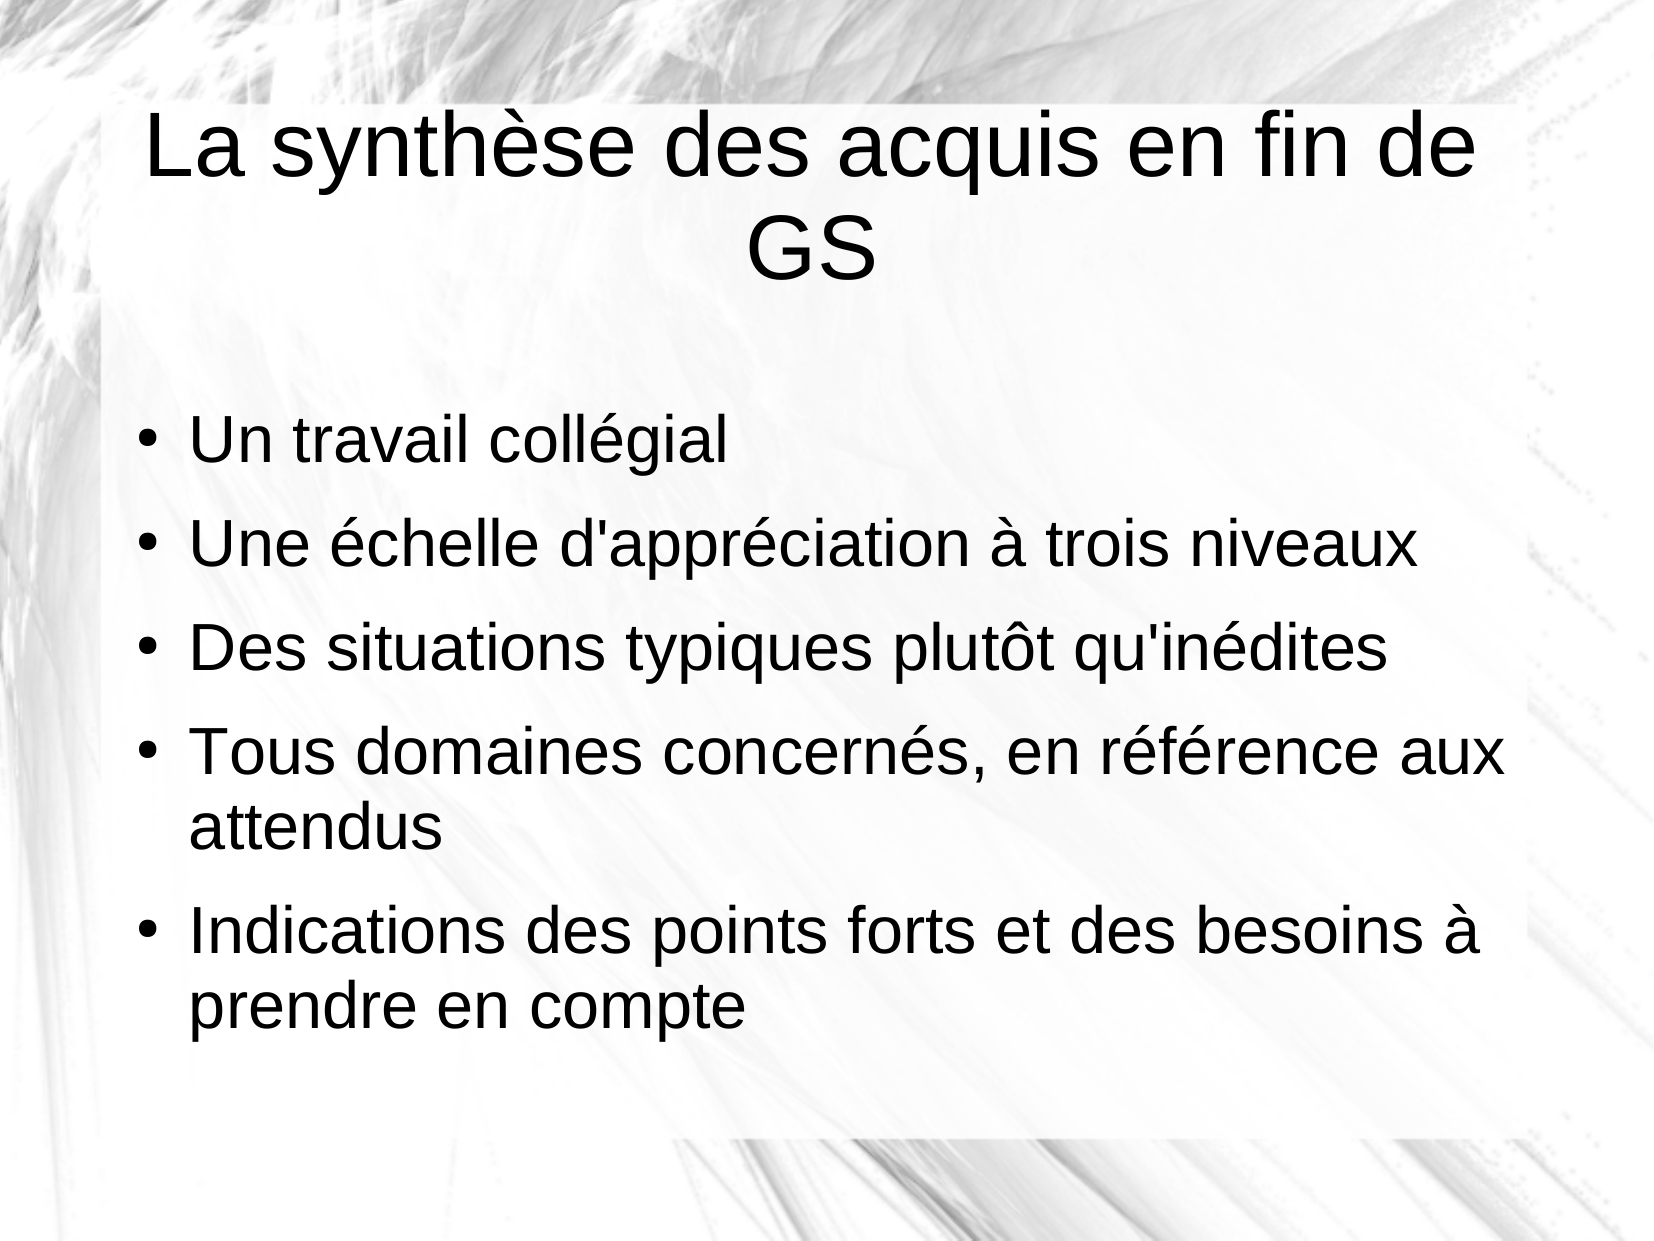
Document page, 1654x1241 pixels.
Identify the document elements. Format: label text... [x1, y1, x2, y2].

picture [0, 0, 1654, 1241]
title La synthèse des acquis en fin de GS [118, 93, 1506, 299]
list Un travail collégial Une échelle d'appréciation à trois niveaux Des situations typiques plutôt qu'inédites Tous domaines concernés, en référence aux attendus Indications des points forts et des besoins à prendre en compte [118, 401, 1571, 1139]
